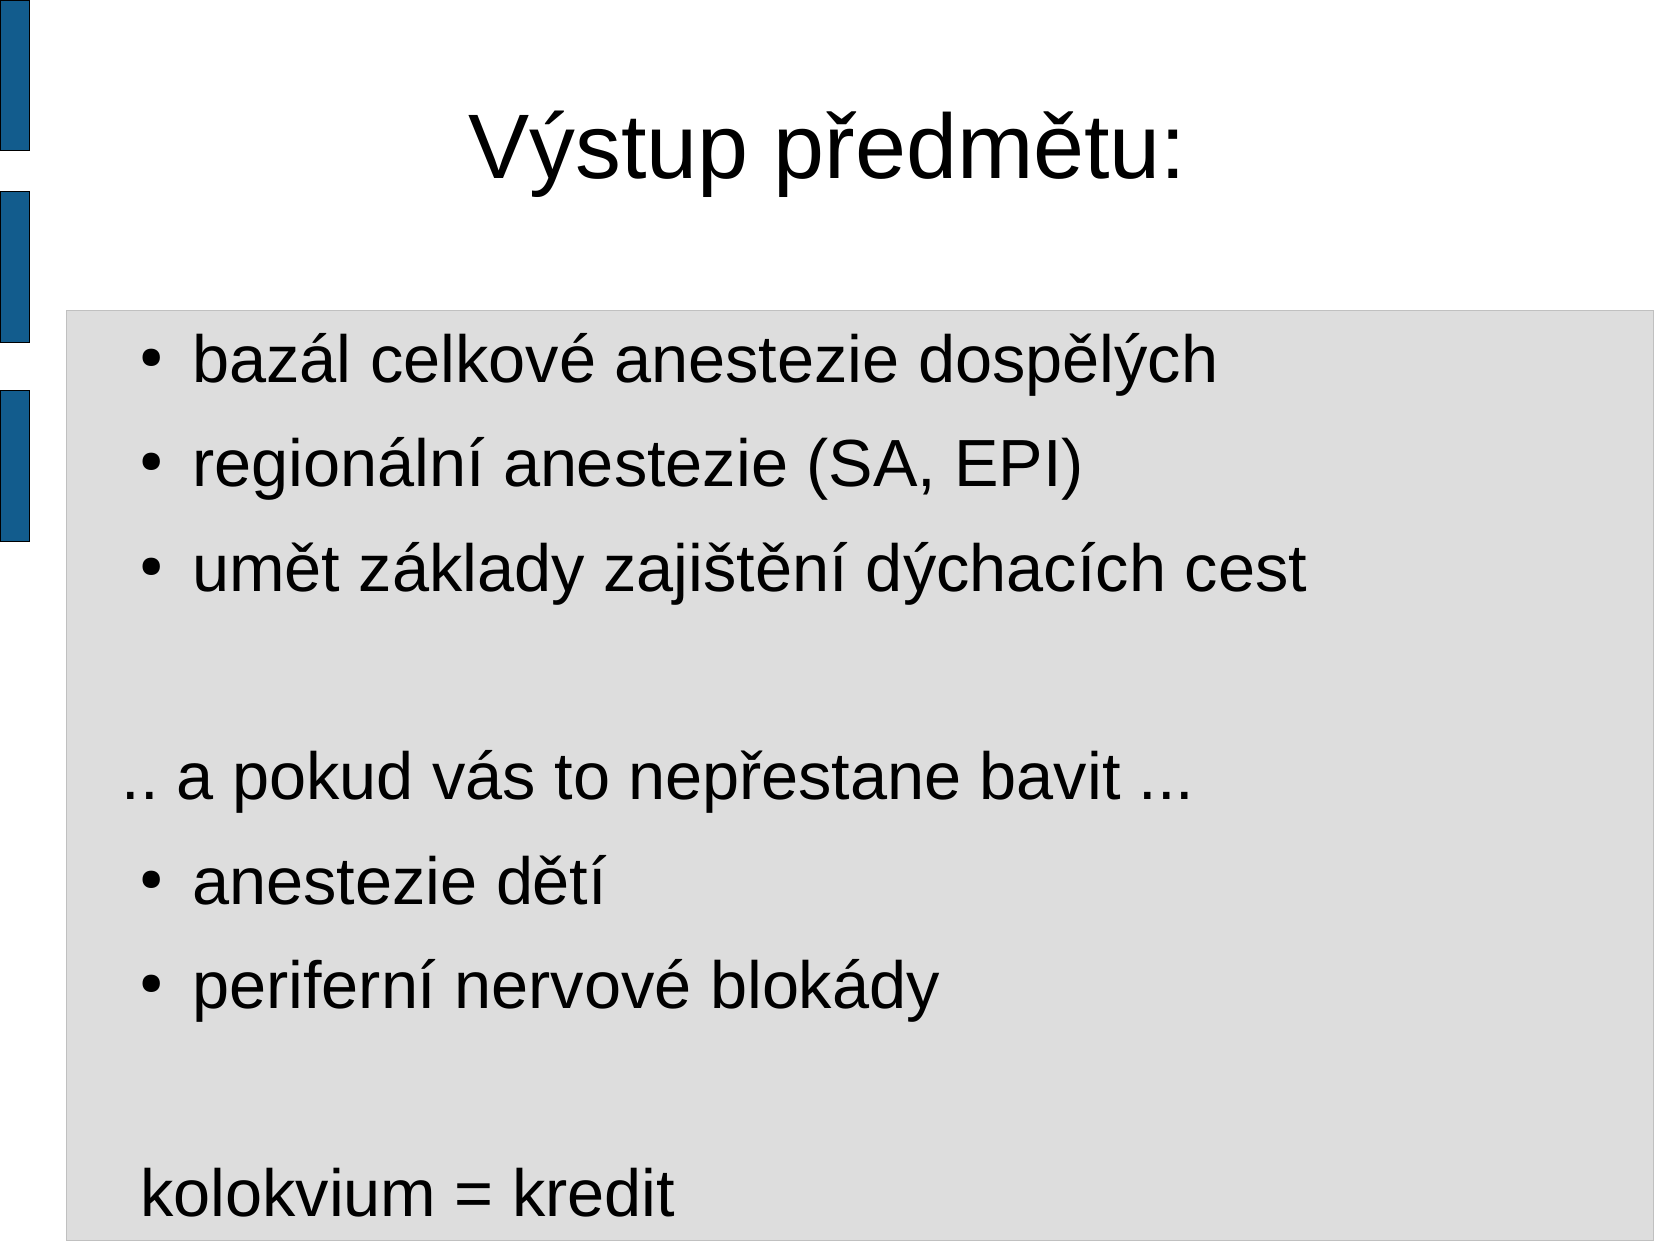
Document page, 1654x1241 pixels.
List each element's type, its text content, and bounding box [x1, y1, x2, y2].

list bazál celkové anestezie dospělých regionální anestezie (SA, EPI) umět základy zajištění dýchacích cest .. a pokud vás to nepřestane bavit ... anestezie dětí periferní nervové blokády kolokvium = kredit [121, 322, 1561, 1232]
title Výstup předmětu: [121, 46, 1534, 254]
